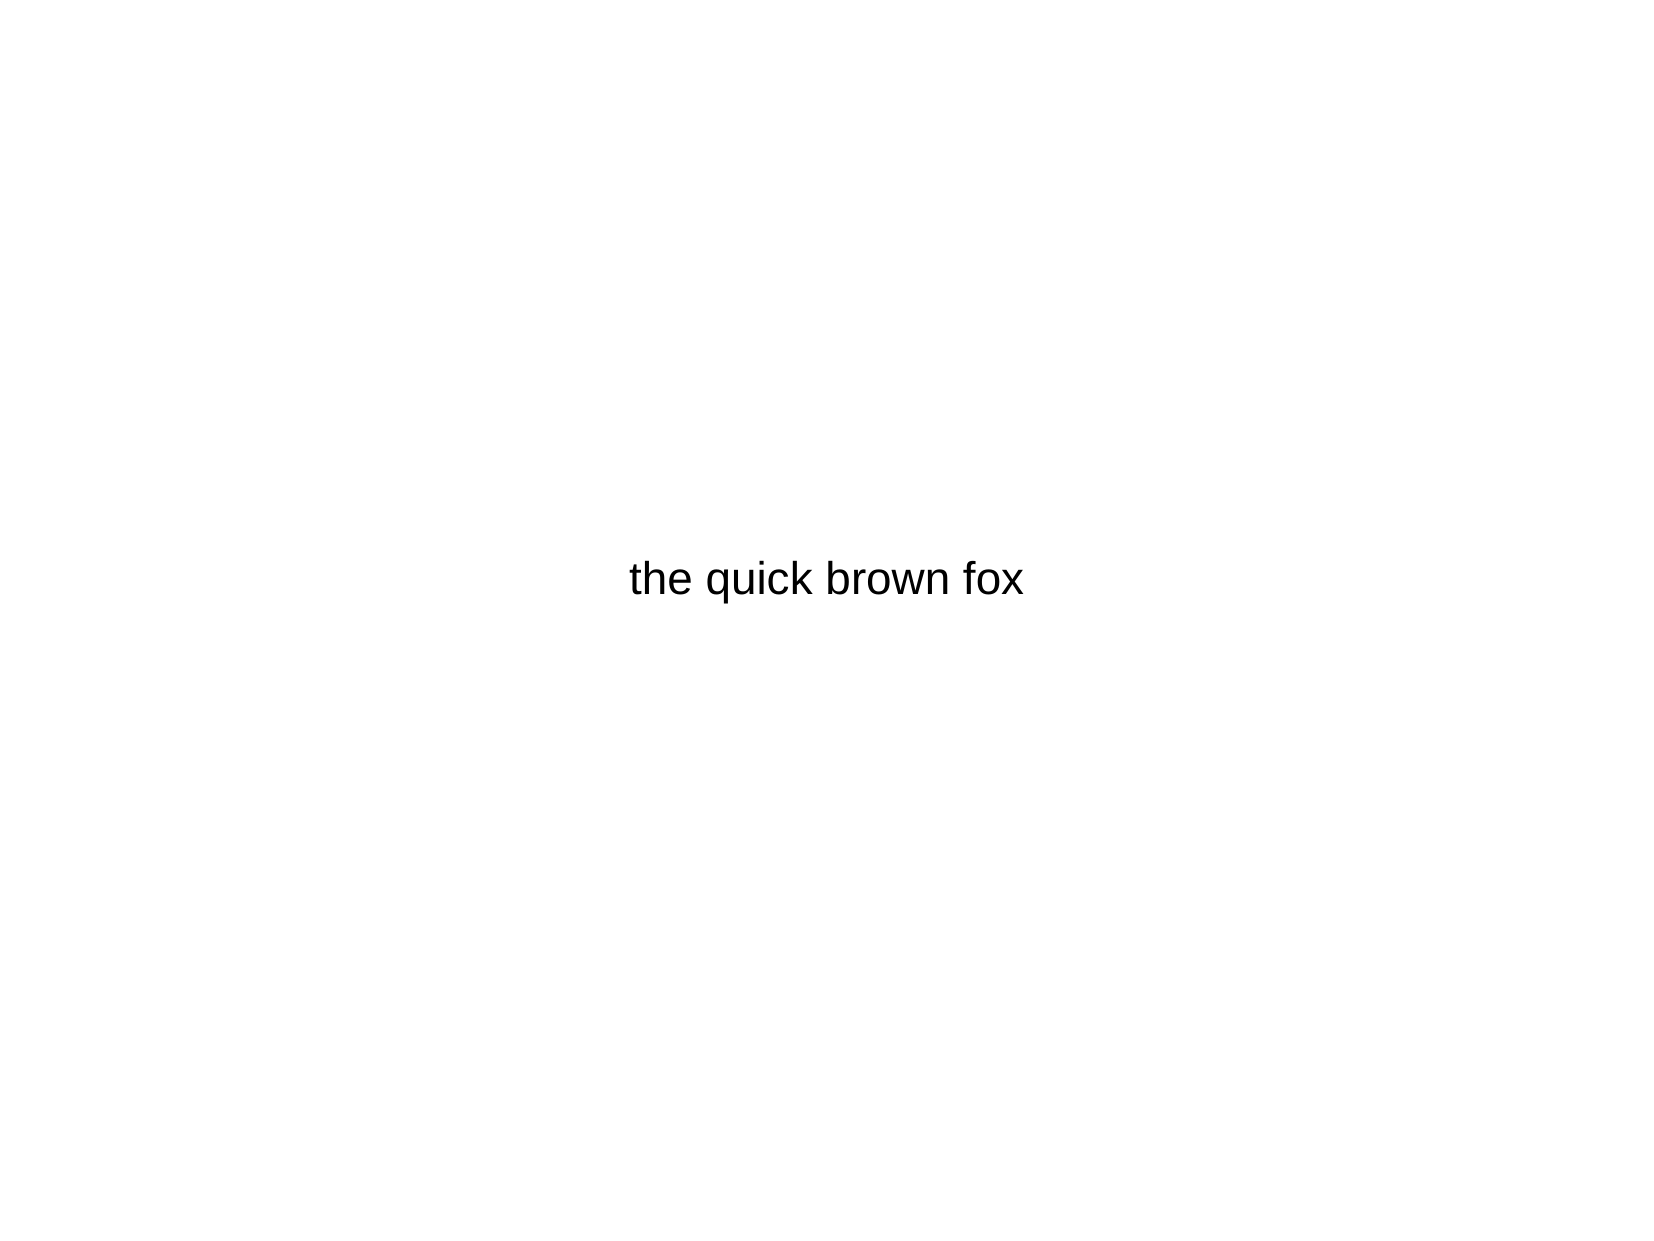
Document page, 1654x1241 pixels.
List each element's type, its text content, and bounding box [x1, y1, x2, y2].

subtitle the quick brown fox [82, 238, 1571, 920]
